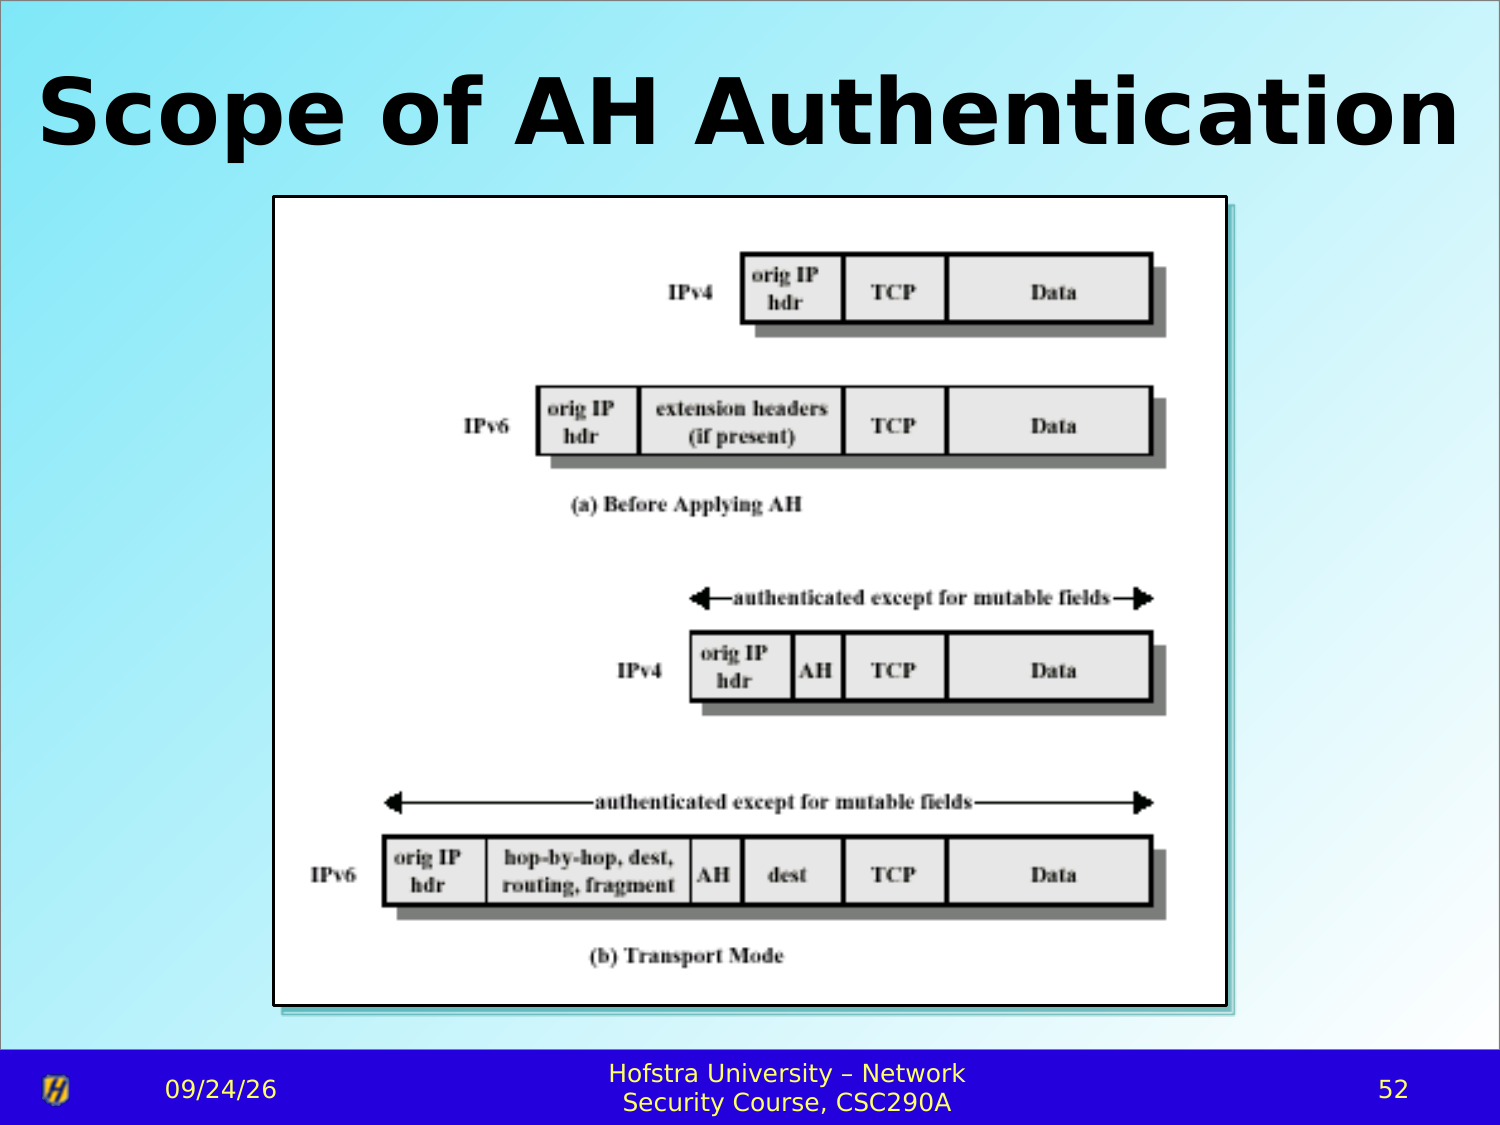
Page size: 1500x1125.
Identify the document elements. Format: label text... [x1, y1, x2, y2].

picture [274, 197, 1225, 1005]
title Scope of AH Authentication [0, 45, 1500, 174]
picture [37, 1072, 76, 1110]
